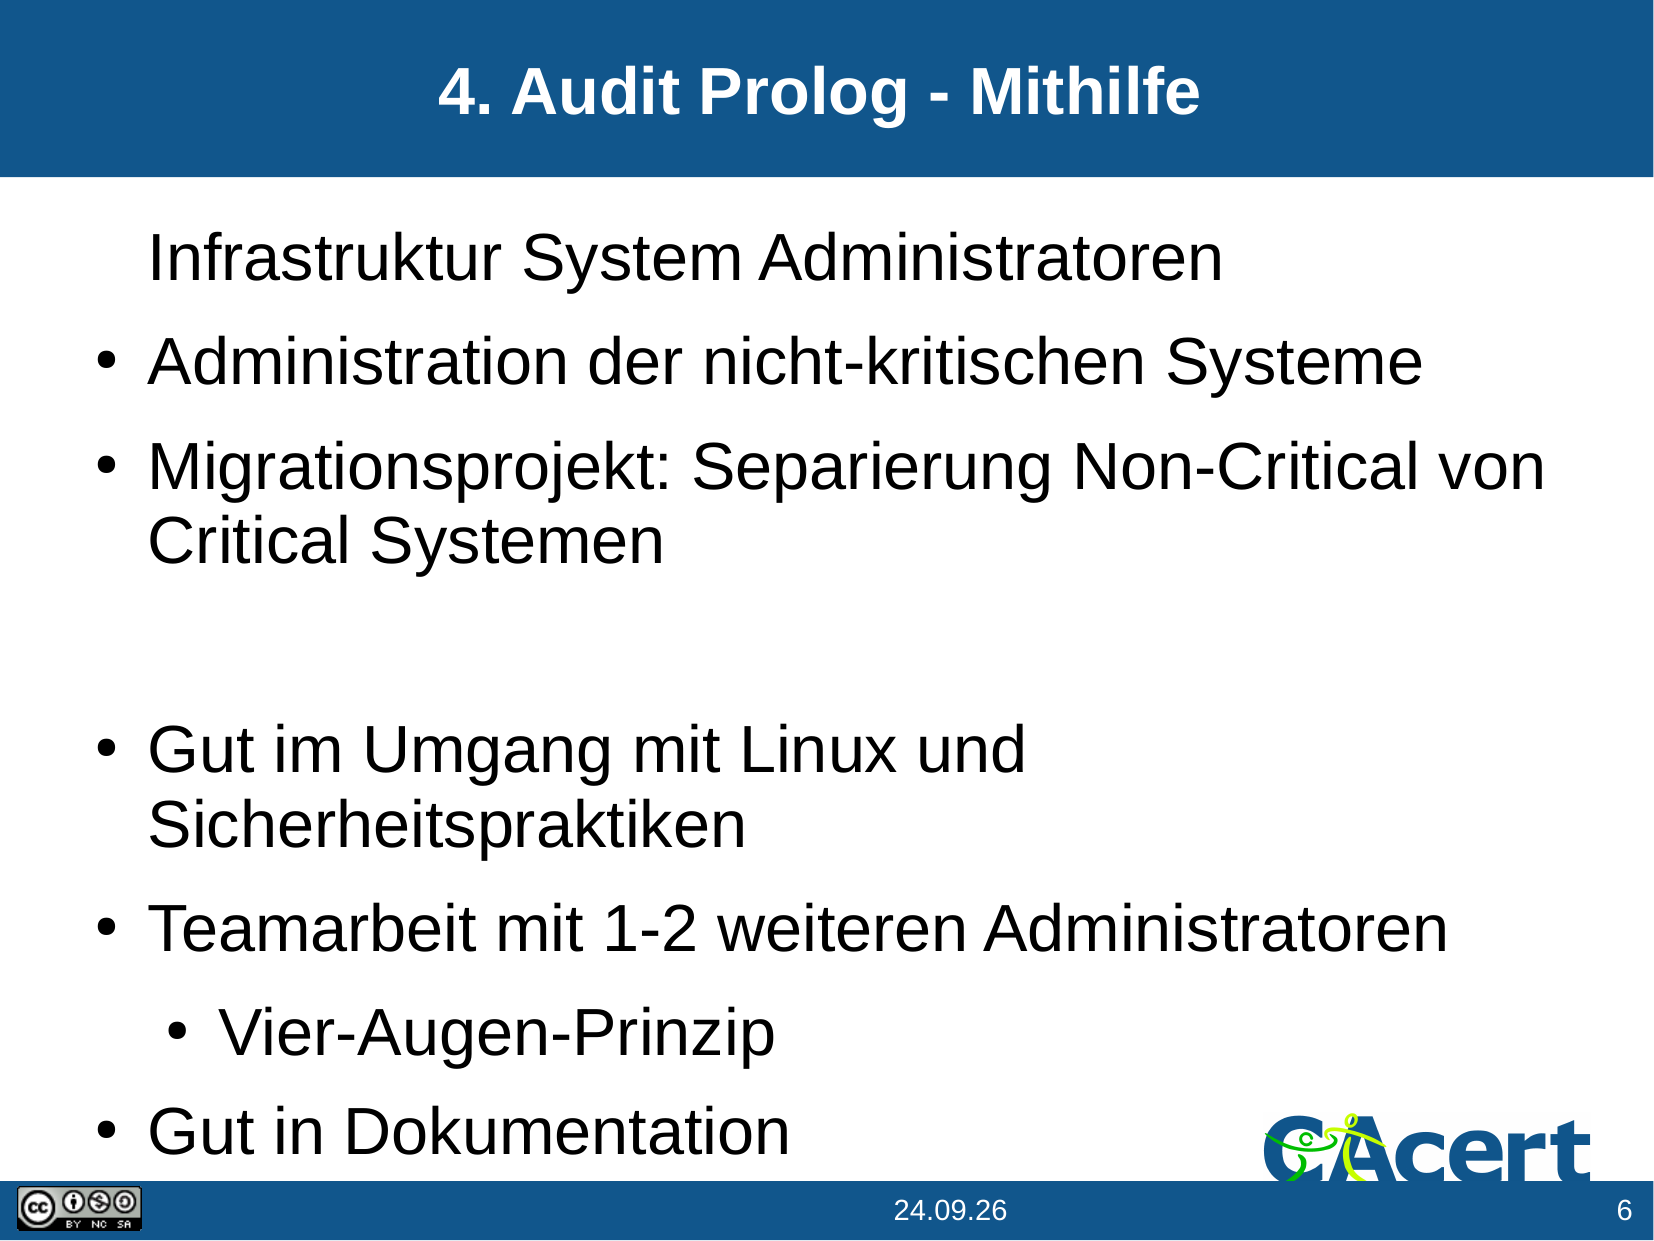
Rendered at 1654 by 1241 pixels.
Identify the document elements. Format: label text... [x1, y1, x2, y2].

list Infrastruktur System Administratoren Administration der nicht-kritischen Systeme Migrationsprojekt: Separierung Non-Critical von Critical Systemen Gut im Umgang mit Linux und Sicherheitspraktiken Teamarbeit mit 1-2 weiteren Administratoren Vier-Augen-Prinzip Gut in Dokumentation [76, 220, 1566, 1169]
picture [17, 1186, 142, 1231]
picture [1263, 1112, 1591, 1181]
title 4. Audit Prolog - Mithilfe [76, 17, 1565, 166]
